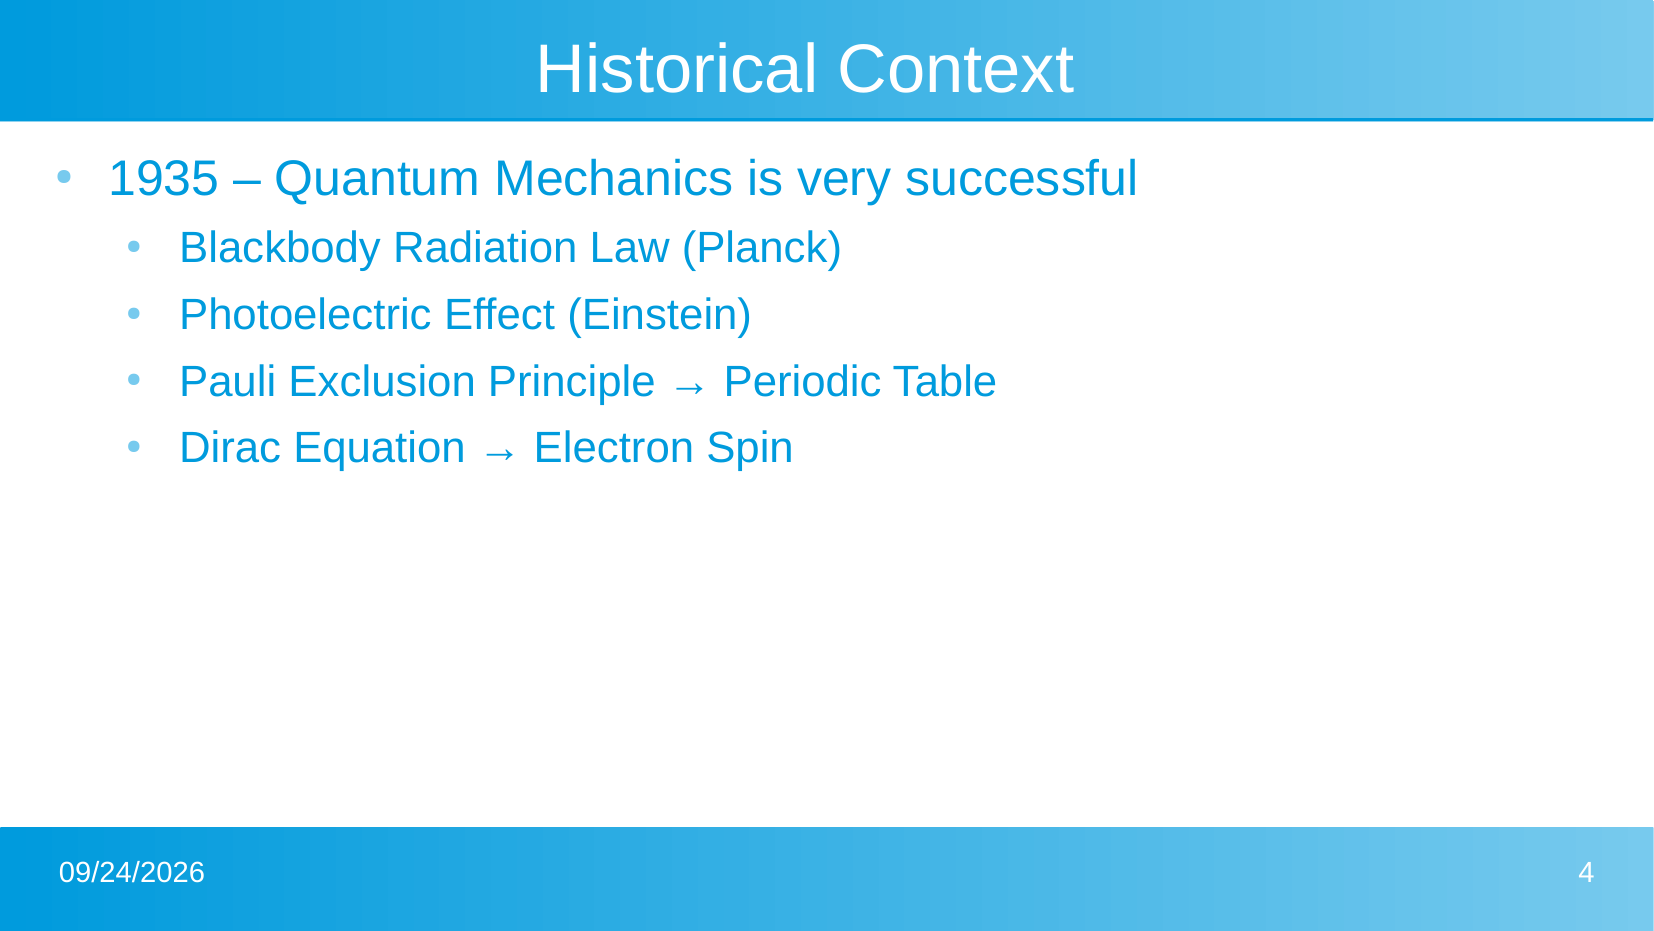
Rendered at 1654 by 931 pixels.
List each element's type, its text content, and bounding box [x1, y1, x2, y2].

list 1935 – Quantum Mechanics is very successful Blackbody Radiation Law (Planck) Photoelectric Effect (Einstein) Pauli Exclusion Principle → Periodic Table Dirac Equation → Electron Spin [37, 150, 1573, 788]
title Historical Context [37, 29, 1573, 108]
